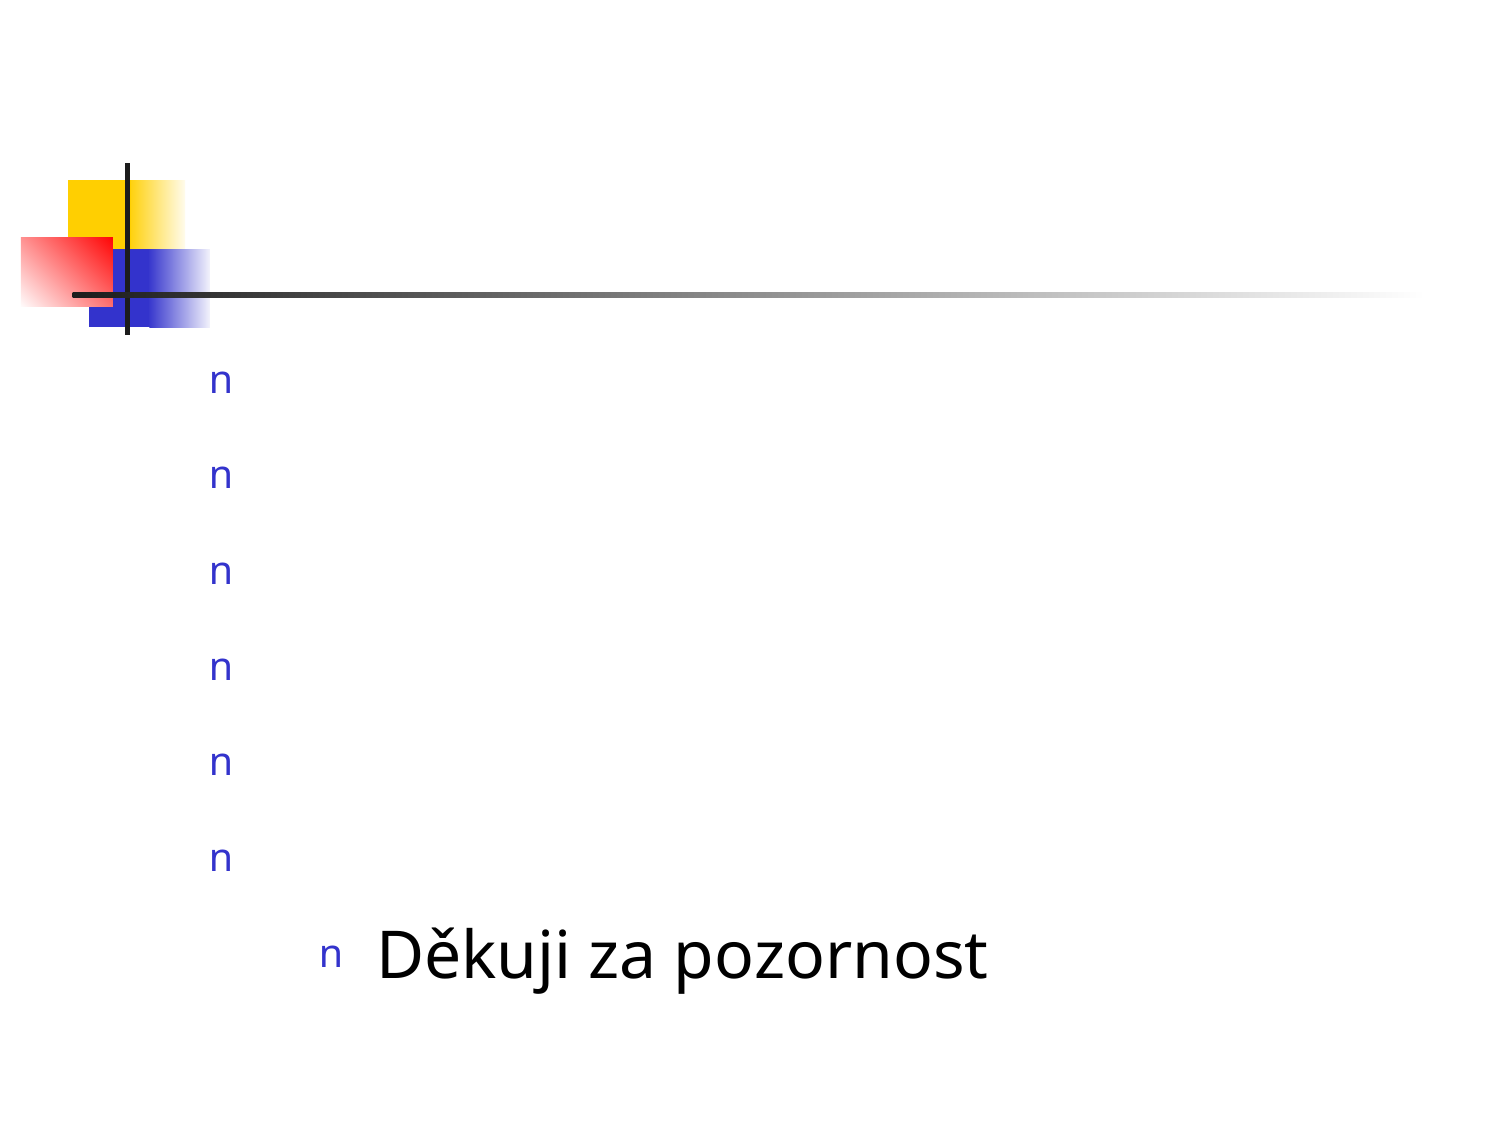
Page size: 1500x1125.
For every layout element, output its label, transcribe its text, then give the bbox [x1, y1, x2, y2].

list Děkuji za pozornost [193, 331, 1469, 1007]
